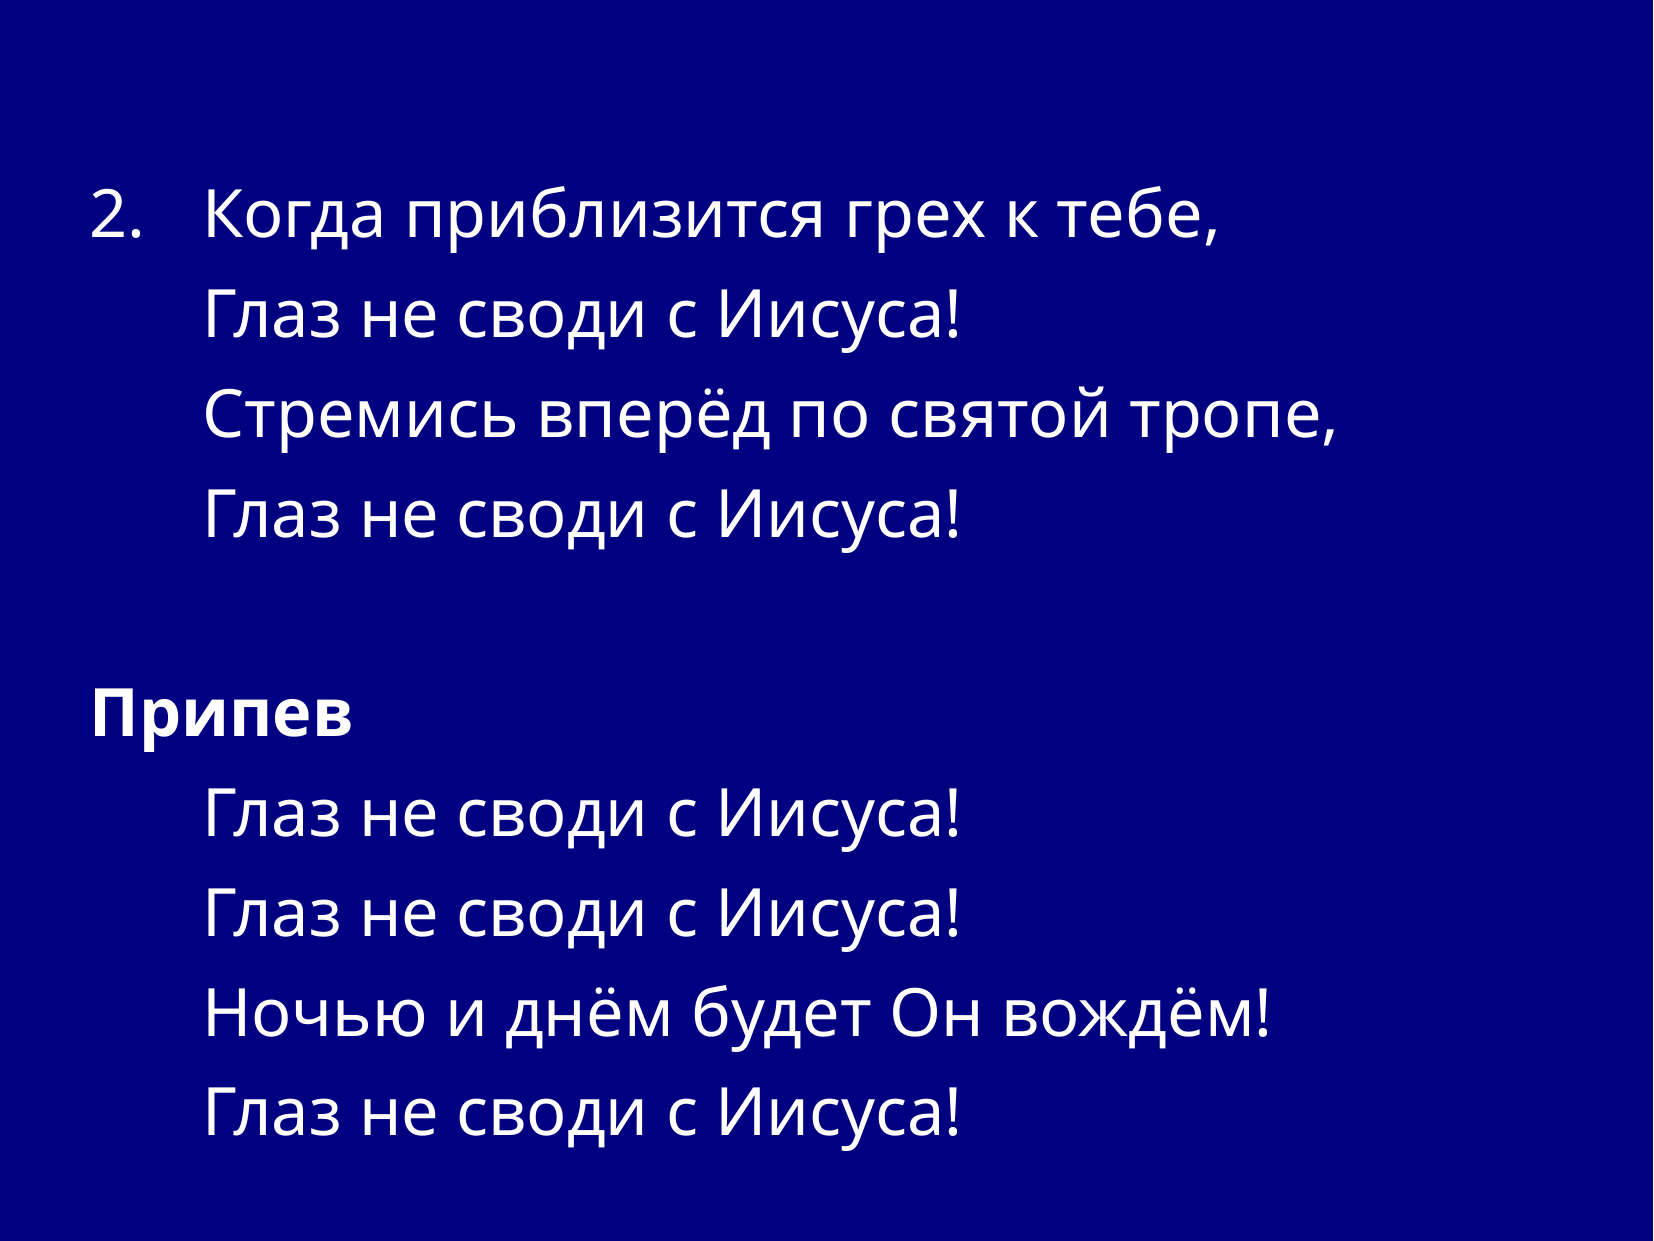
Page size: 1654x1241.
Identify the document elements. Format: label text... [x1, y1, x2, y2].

text_box 2. Когда приблизится грех к тебе, Глаз не своди с Иисуса! Стремись вперёд по святой тропе, Глаз не своди с Иисуса! Припев Глаз не своди с Иисуса! Глаз не своди с Иисуса! Ночью и днём будет Он вождём! Глаз не своди с Иисуса! [75, 150, 1576, 1163]
